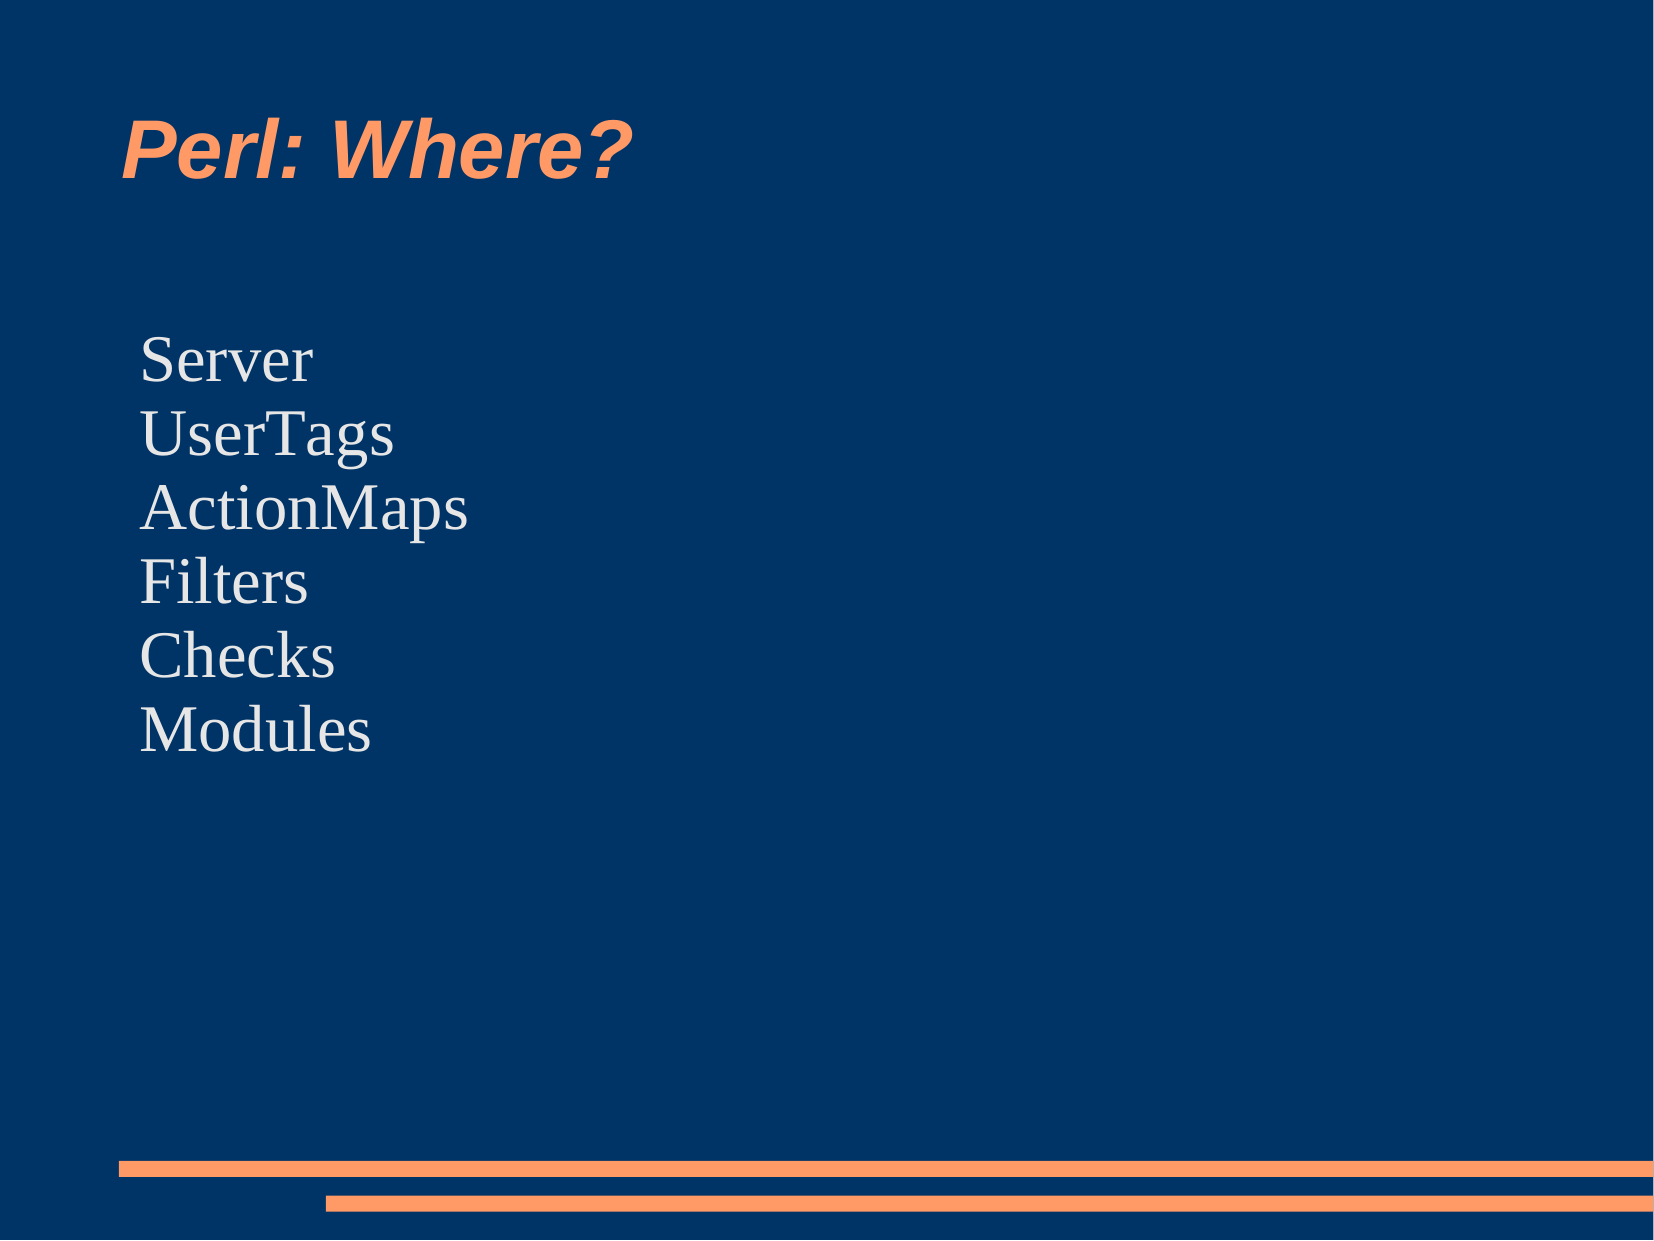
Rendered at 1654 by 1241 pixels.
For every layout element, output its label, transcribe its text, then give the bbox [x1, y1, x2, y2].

title Perl: Where? [121, 53, 1534, 247]
list Server UserTags ActionMaps Filters Checks Modules [121, 322, 1561, 1118]
